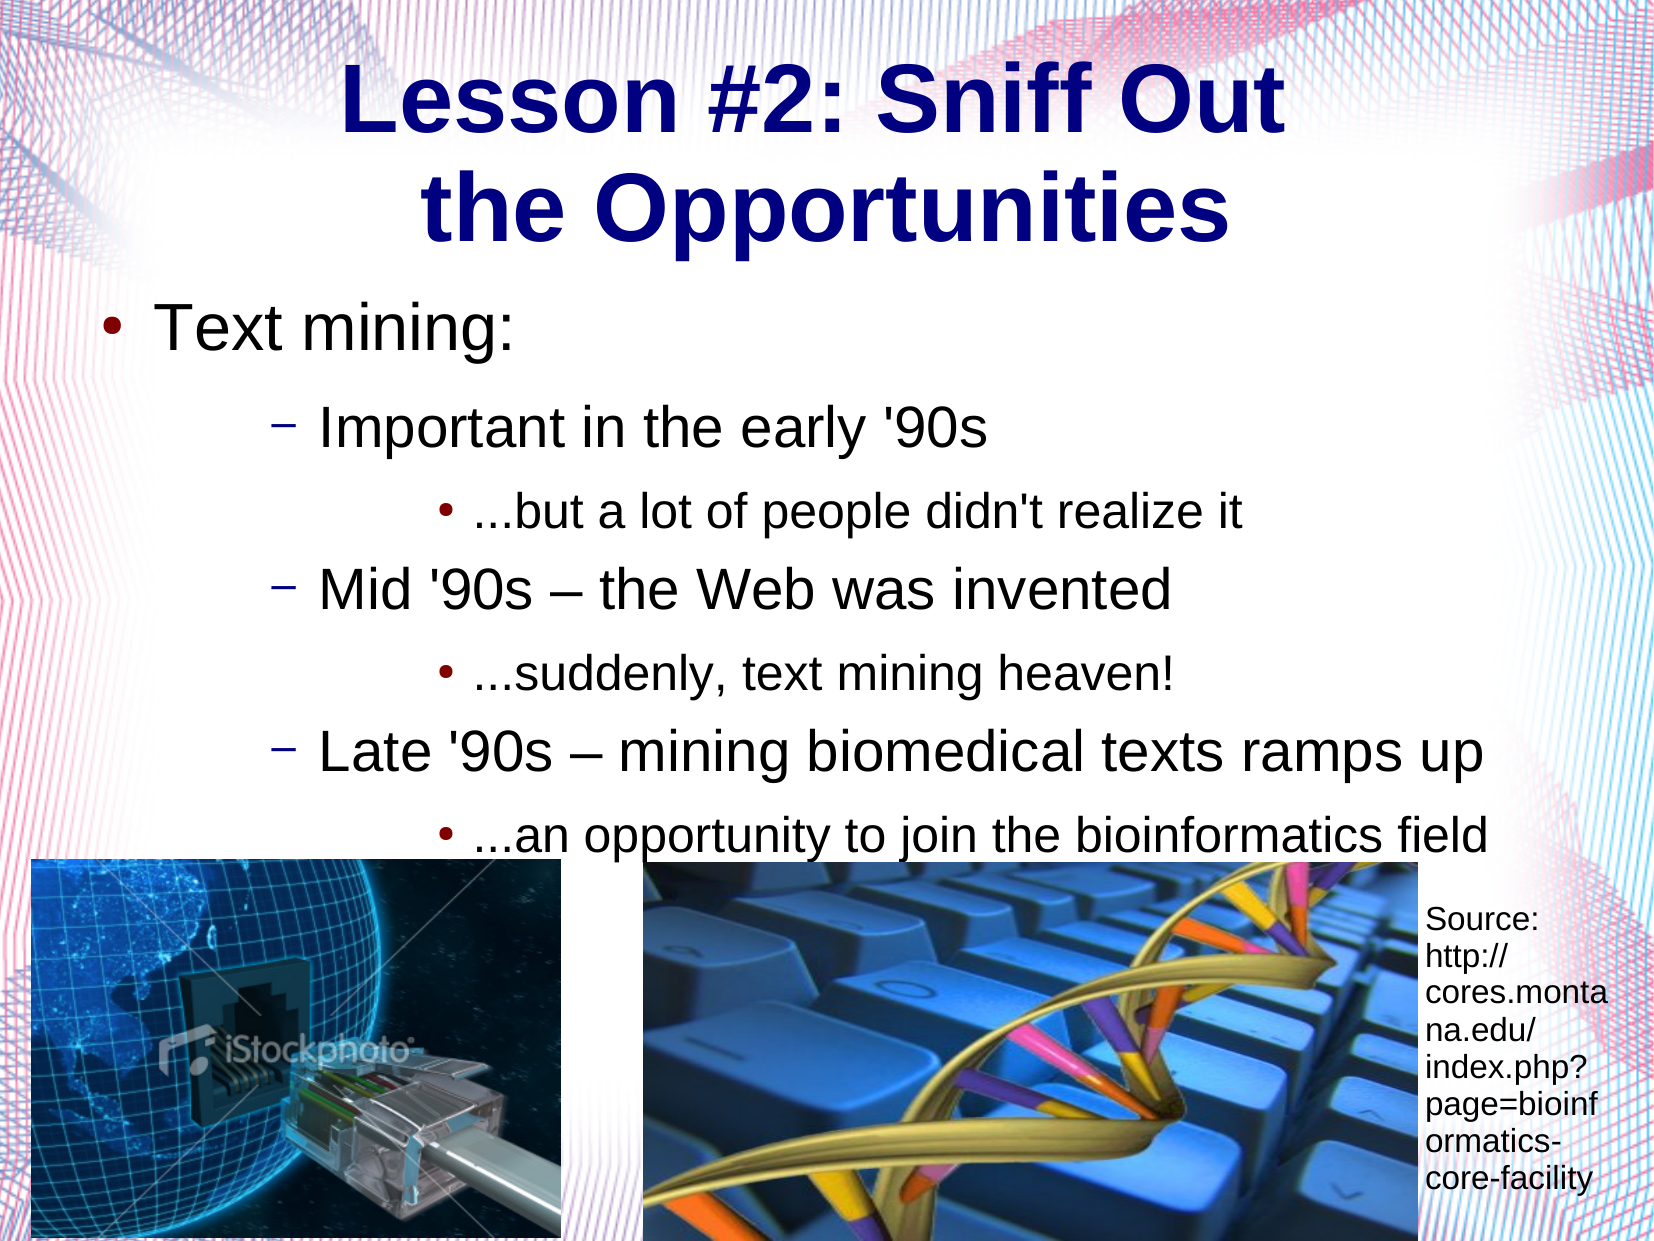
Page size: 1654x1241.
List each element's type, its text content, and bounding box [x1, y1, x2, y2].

list Text mining: Important in the early '90s ...but a lot of people didn't realize it Mid '90s – the Web was invented ...suddenly, text mining heaven! Late '90s – mining biomedical texts ramps up ...an opportunity to join the bioinformatics field [82, 290, 1654, 1109]
text_box Source: http://cores.montana.edu/index.php?page=bioinformatics-core-facility [1425, 900, 1613, 1201]
title Lesson #2: Sniff Out the Opportunities [82, 43, 1571, 263]
picture [0, 0, 1654, 1241]
